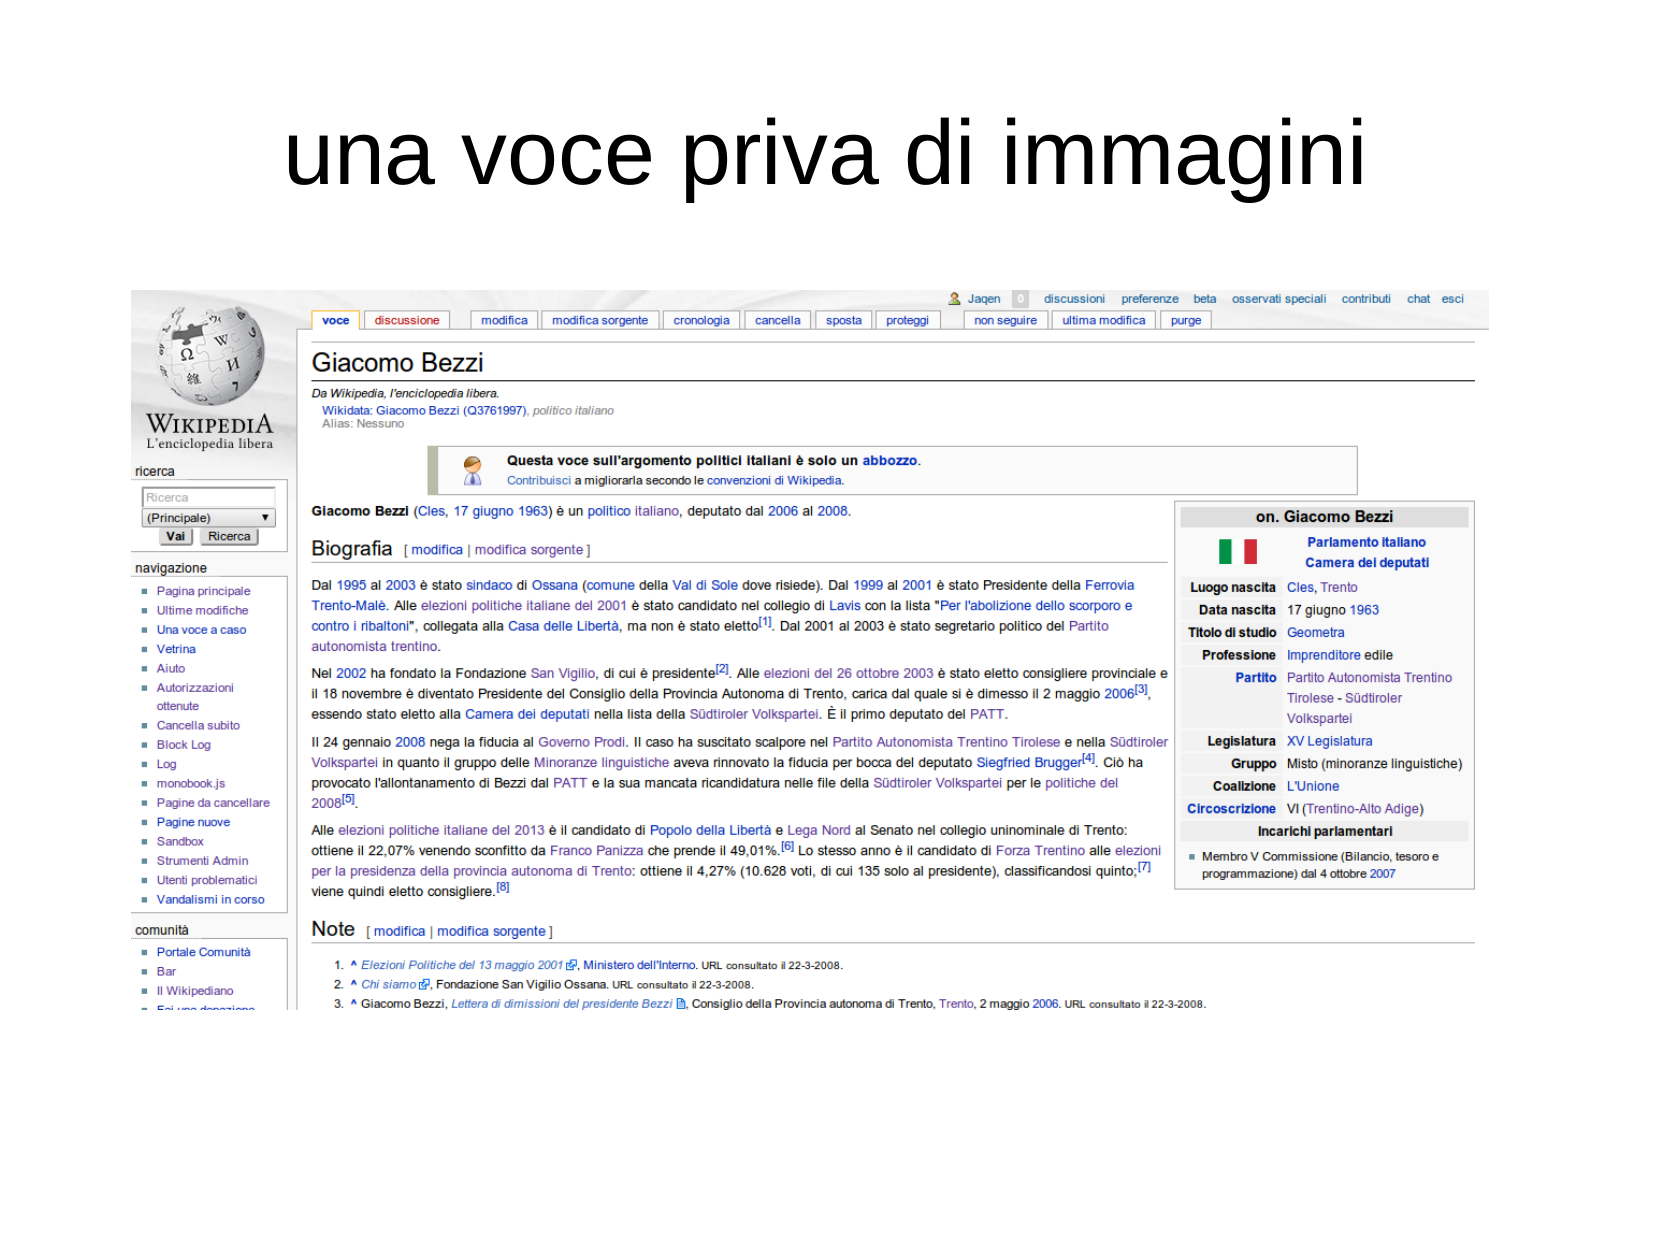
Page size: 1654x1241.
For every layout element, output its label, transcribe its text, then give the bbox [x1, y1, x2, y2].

picture [131, 290, 1489, 1010]
title una voce priva di immagini [82, 49, 1571, 257]
